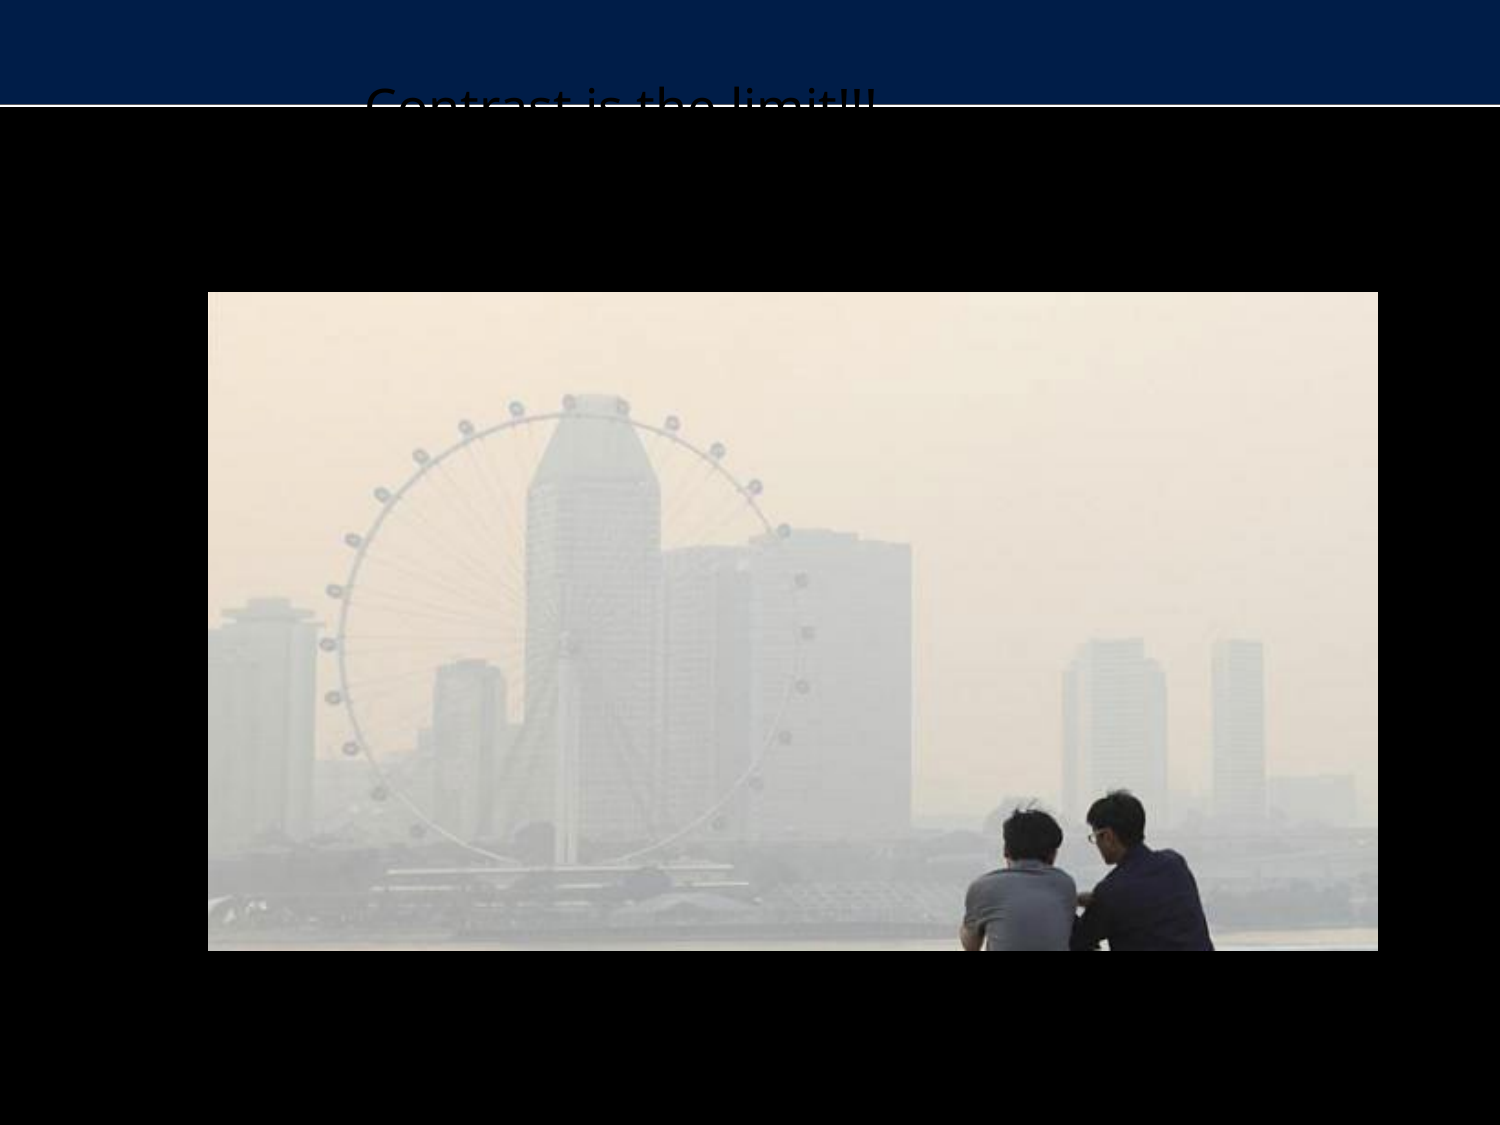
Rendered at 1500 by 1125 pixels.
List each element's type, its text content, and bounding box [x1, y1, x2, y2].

picture [208, 292, 1378, 951]
text_box [0, 0, 1500, 1125]
title Contrast is the limit!!! [0, 67, 880, 137]
